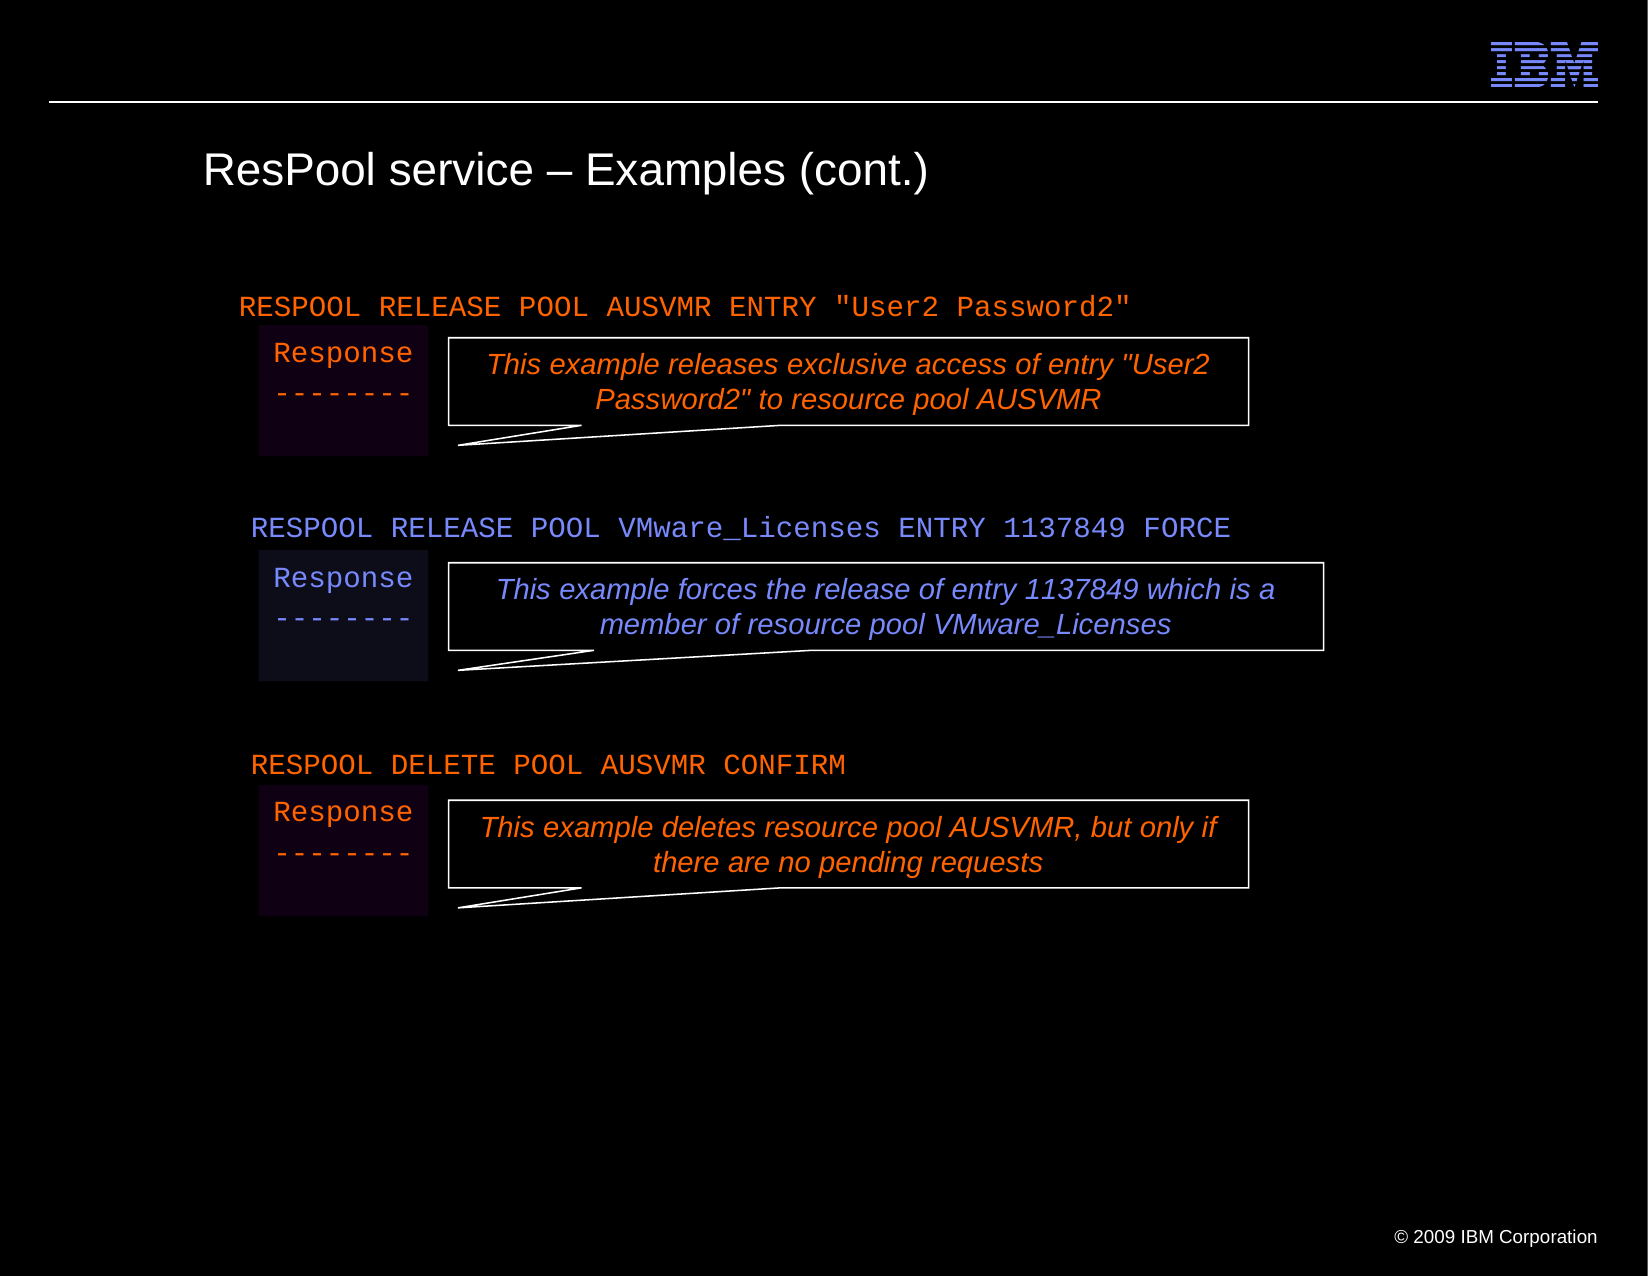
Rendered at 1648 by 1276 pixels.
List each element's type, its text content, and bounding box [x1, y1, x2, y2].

text_box This example releases exclusive access of entry "User2 Password2" to resource pool AUSVMR [448, 337, 1249, 446]
text_box Response -------- [258, 325, 429, 457]
text_box This example forces the release of entry 1137849 which is a member of resource pool VMware_Licenses [448, 562, 1324, 671]
text_box Response -------- [258, 789, 429, 917]
title ResPool service – Examples (cont.) [186, 137, 1648, 231]
picture [1491, 42, 1598, 87]
text_box RESPOOL RELEASE POOL AUSVMR ENTRY "User2 Password2" [239, 287, 1648, 323]
text_box Response -------- [258, 551, 429, 682]
text_box This example deletes resource pool AUSVMR, but only if there are no pending requests [448, 800, 1249, 908]
text_box RESPOOL DELETE POOL AUSVMR CONFIRM [236, 737, 861, 789]
text_box RESPOOL RELEASE POOL VMware_Licenses ENTRY 1137849 FORCE [236, 500, 1246, 551]
